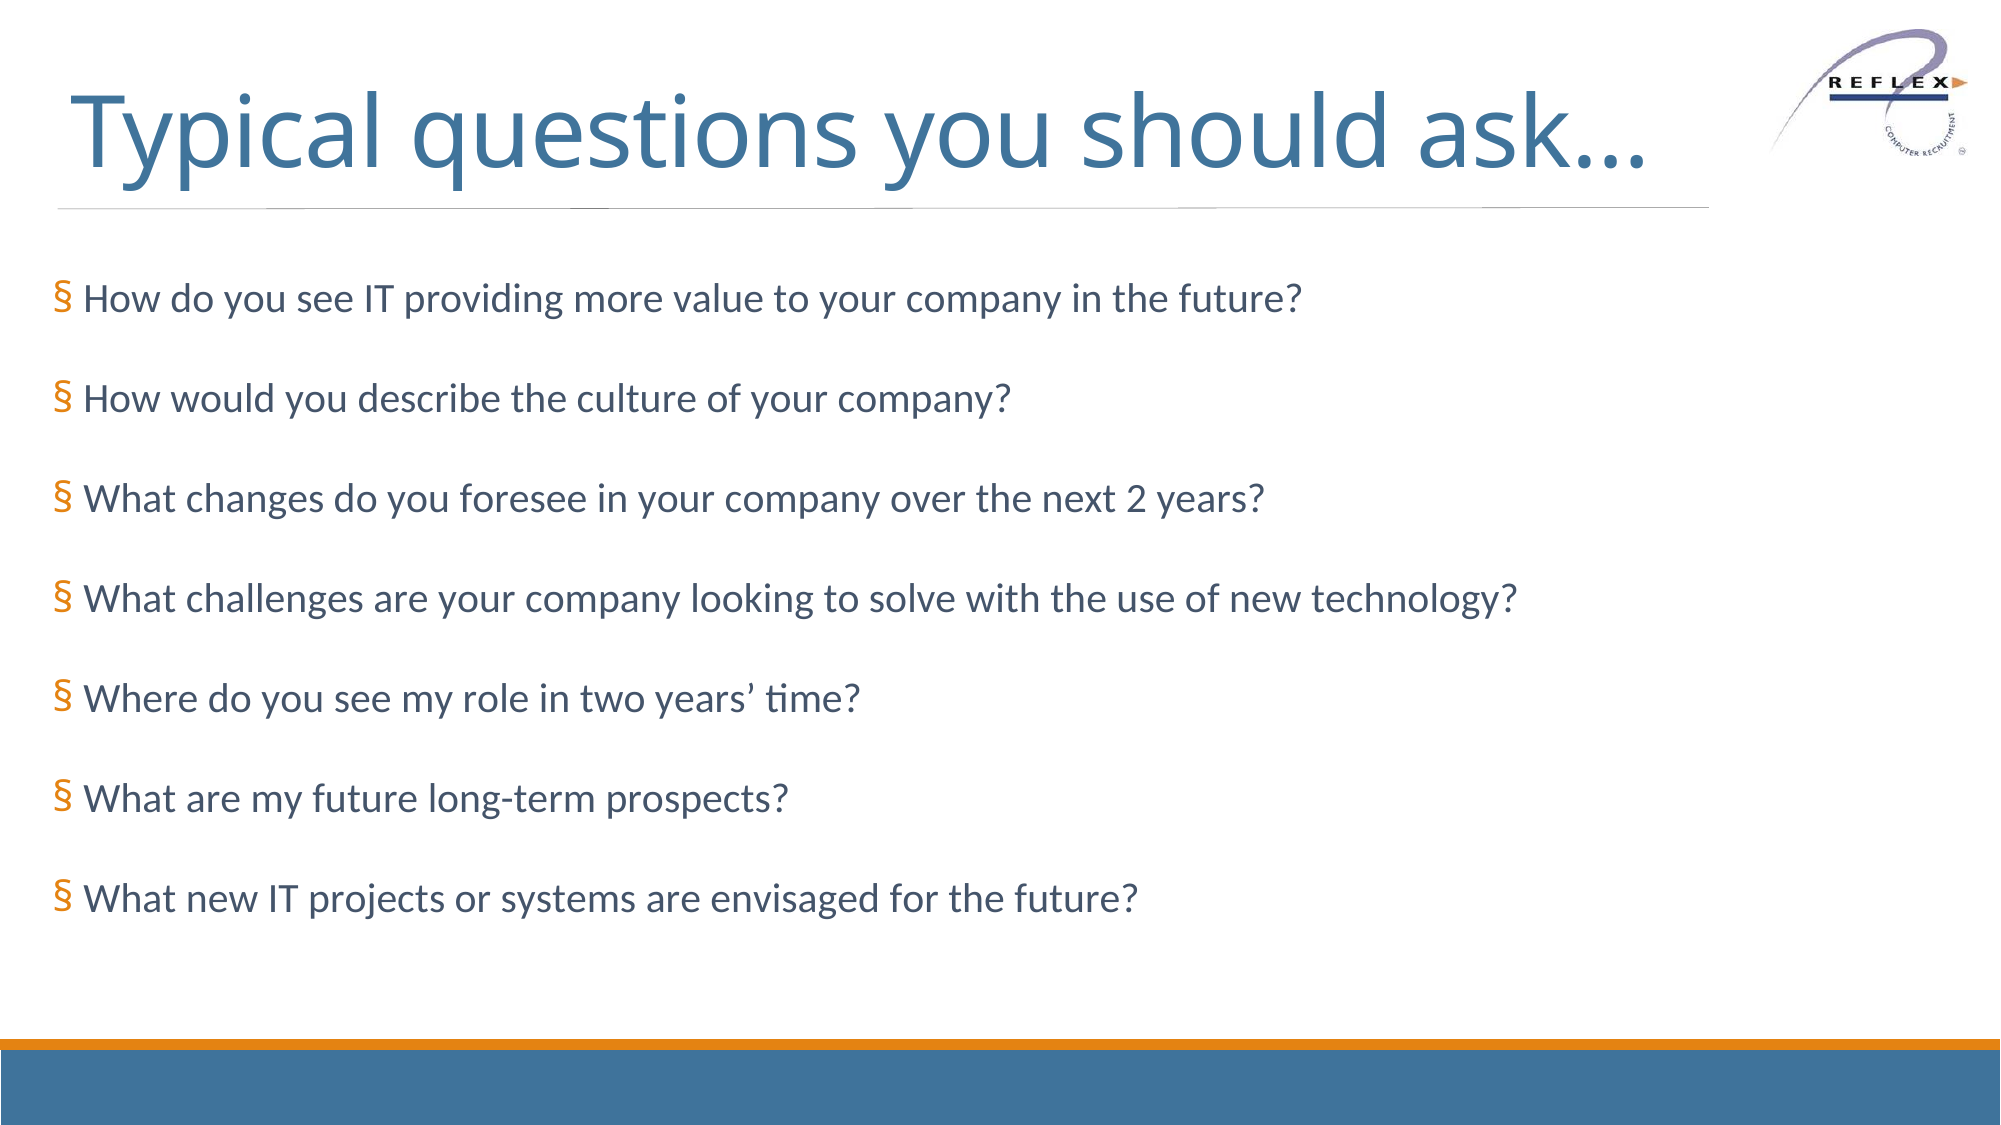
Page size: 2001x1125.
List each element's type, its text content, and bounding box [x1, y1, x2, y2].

title Typical questions you should ask… [55, 43, 1706, 195]
text_box How do you see IT providing more value to your company in the future? How would you describe the culture of your company? What changes do you foresee in your company over the next 2 years? What challenges are your company looking to solve with the use of new technology? Where do you see my role in two years’ time? What are my future long-term prospects? What new IT projects or systems are envisaged for the future? [37, 238, 1987, 1024]
